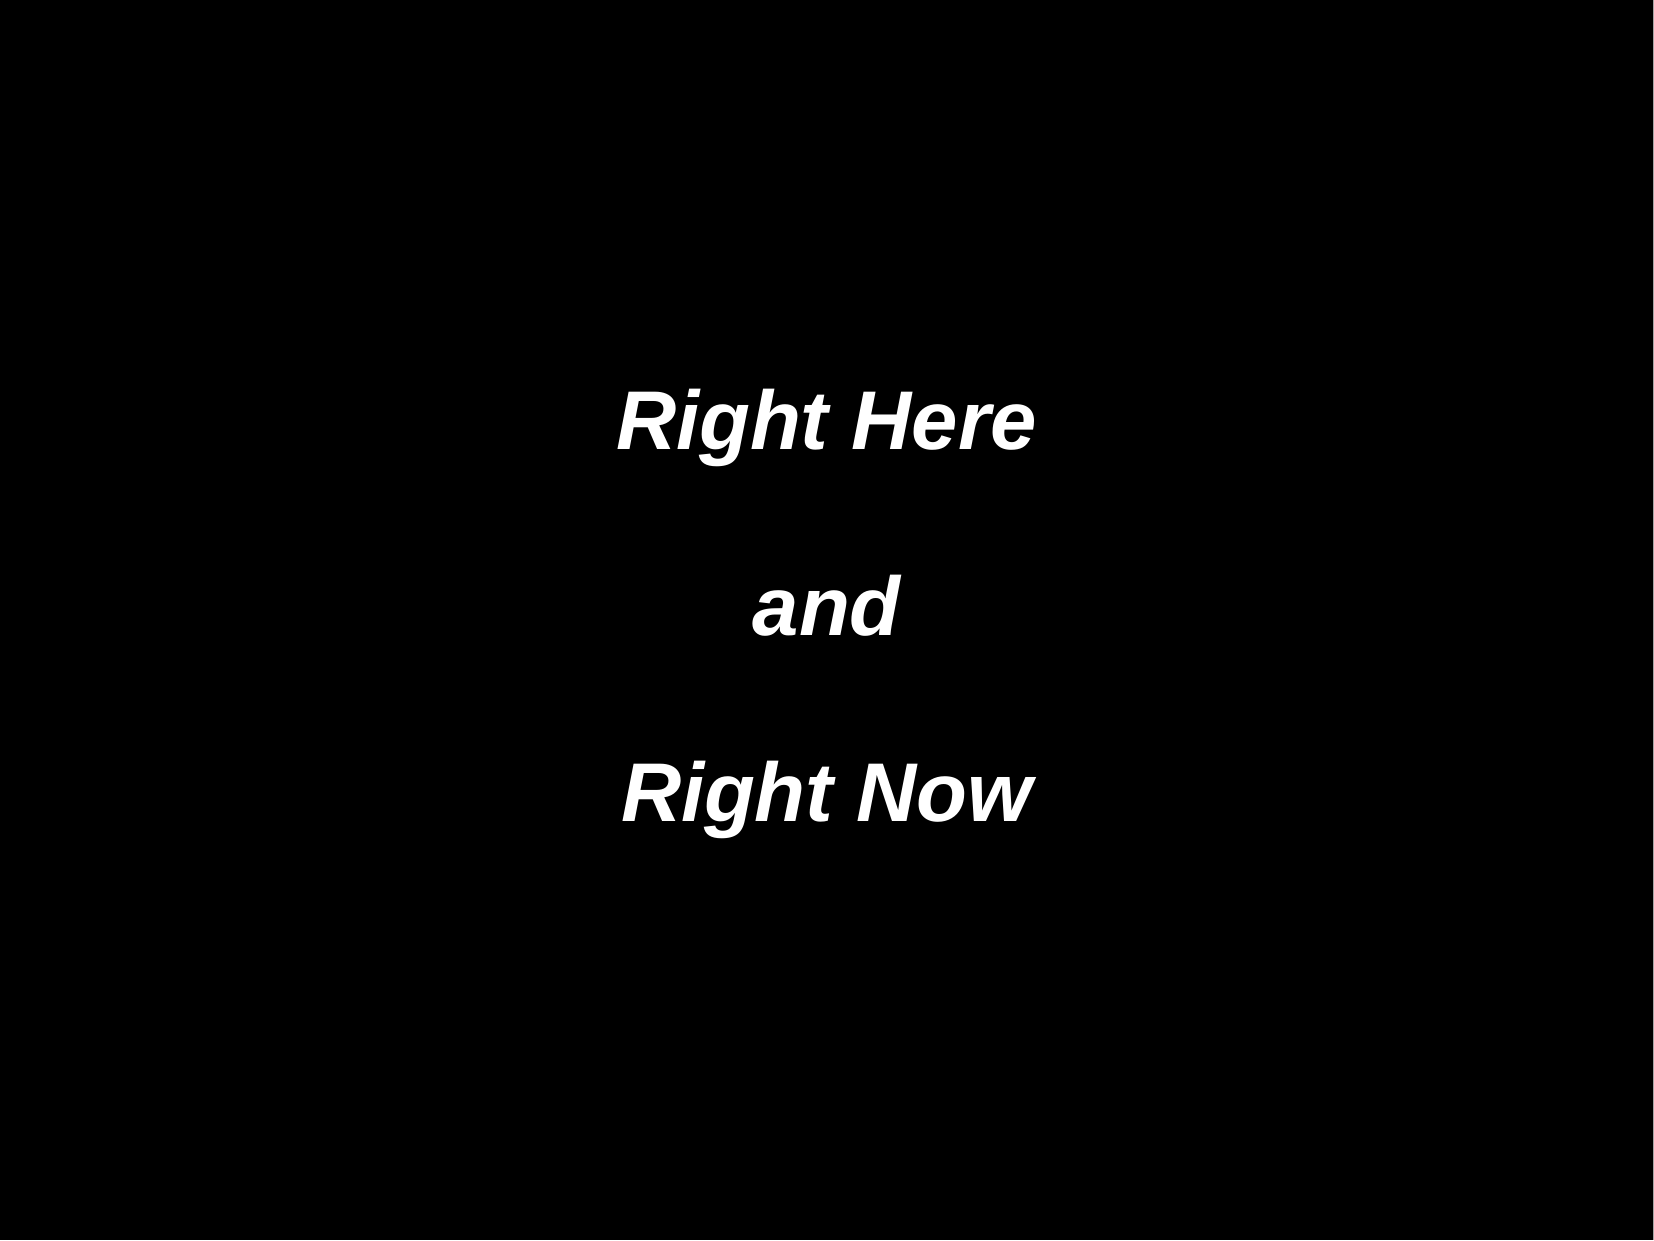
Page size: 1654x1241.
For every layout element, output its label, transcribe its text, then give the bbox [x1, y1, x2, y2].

subtitle Right Here and Right Now [82, 0, 1571, 1241]
